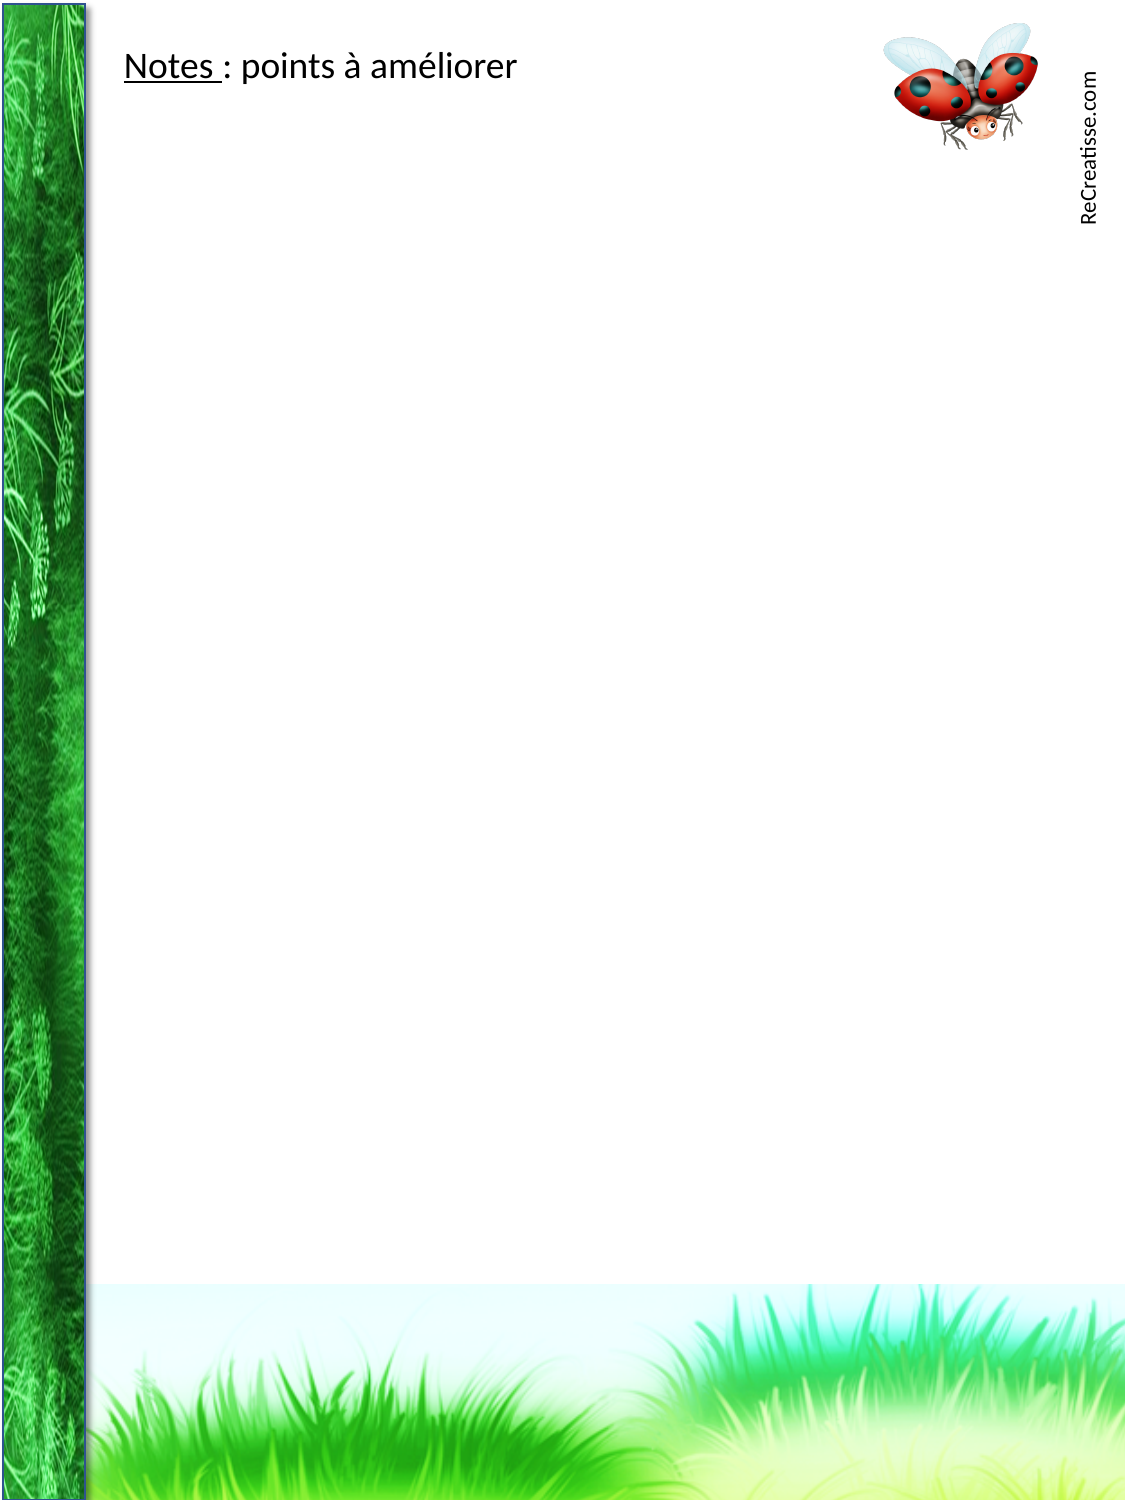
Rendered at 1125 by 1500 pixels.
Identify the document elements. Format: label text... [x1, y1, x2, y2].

text_box ReCreatisse.com [1065, 56, 1108, 240]
picture [880, 9, 1049, 157]
text_box Notes : points à améliorer [108, 33, 685, 95]
picture [0, 0, 1125, 1500]
